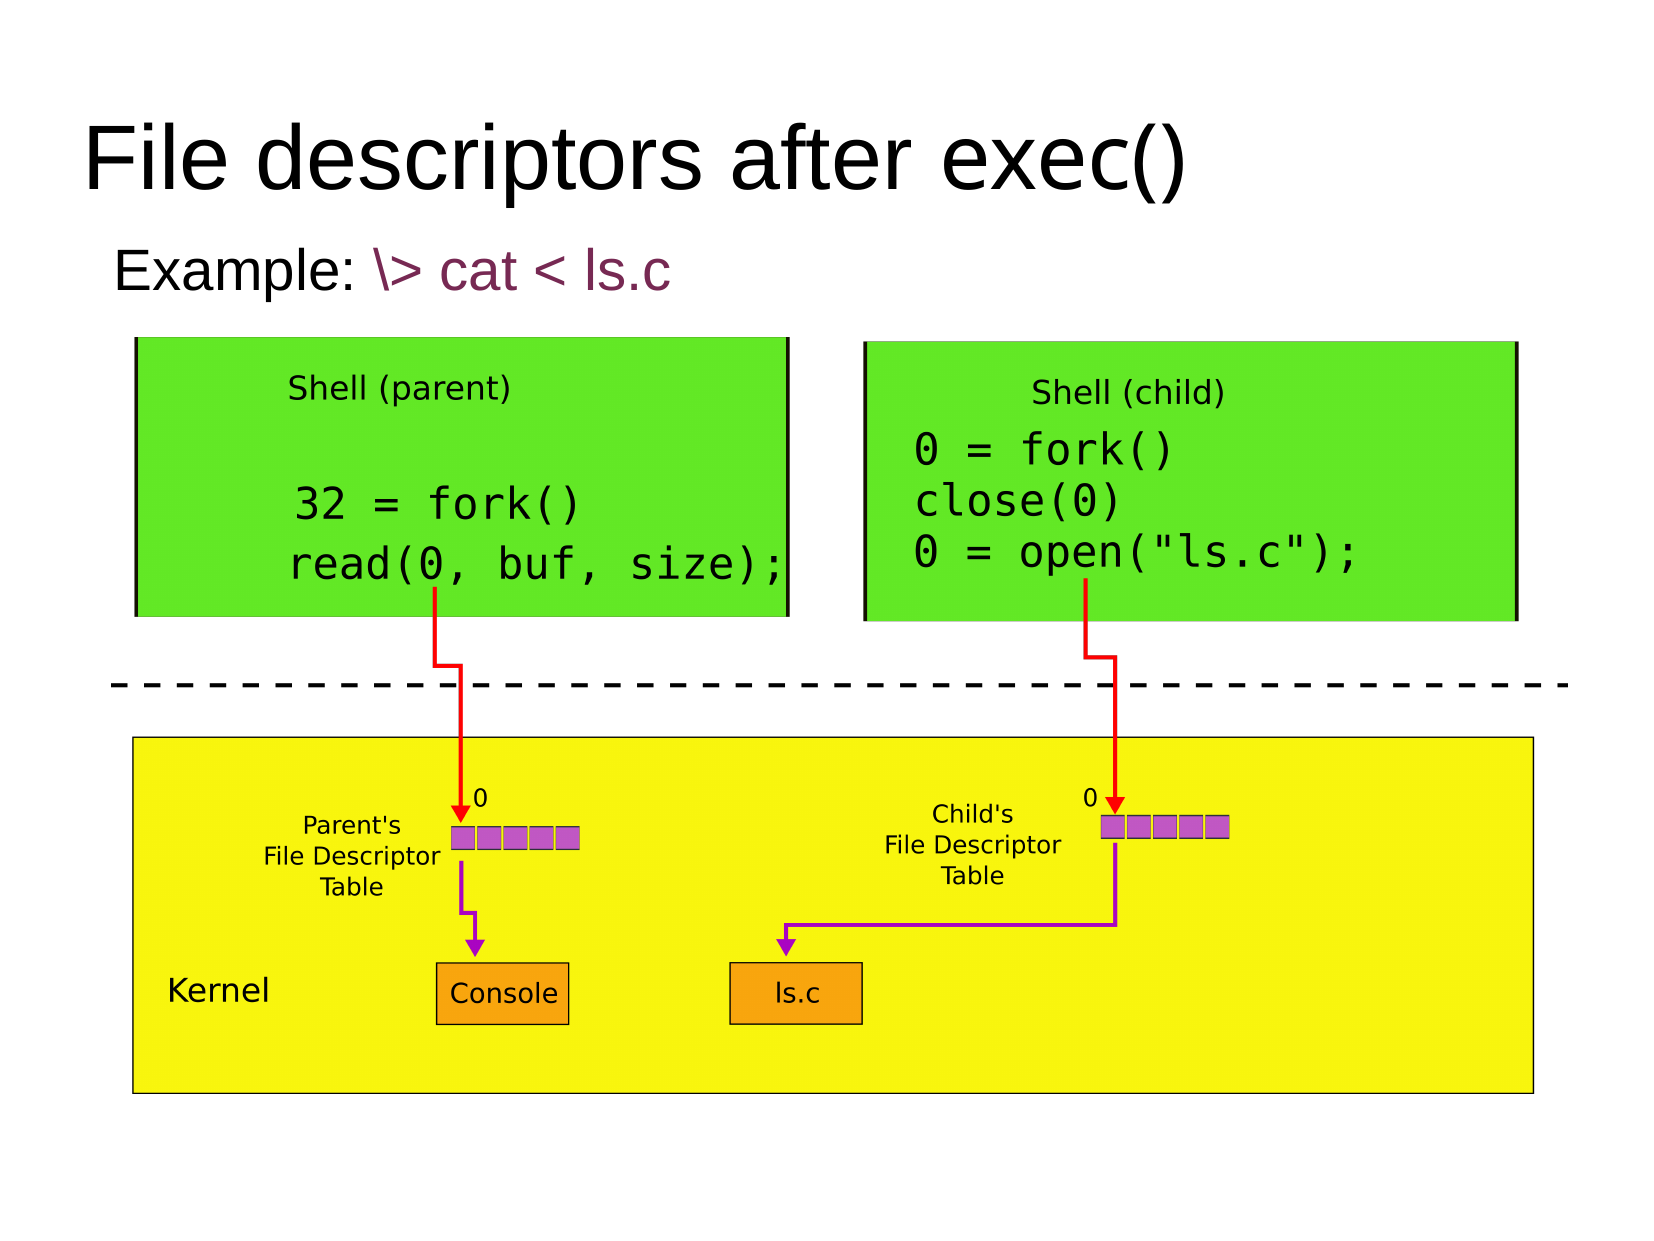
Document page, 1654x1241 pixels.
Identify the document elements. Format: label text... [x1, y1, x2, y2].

text_box Example: \> cat < ls.c [99, 225, 863, 333]
title File descriptors after exec() [82, 40, 1613, 266]
picture [111, 337, 1568, 1094]
